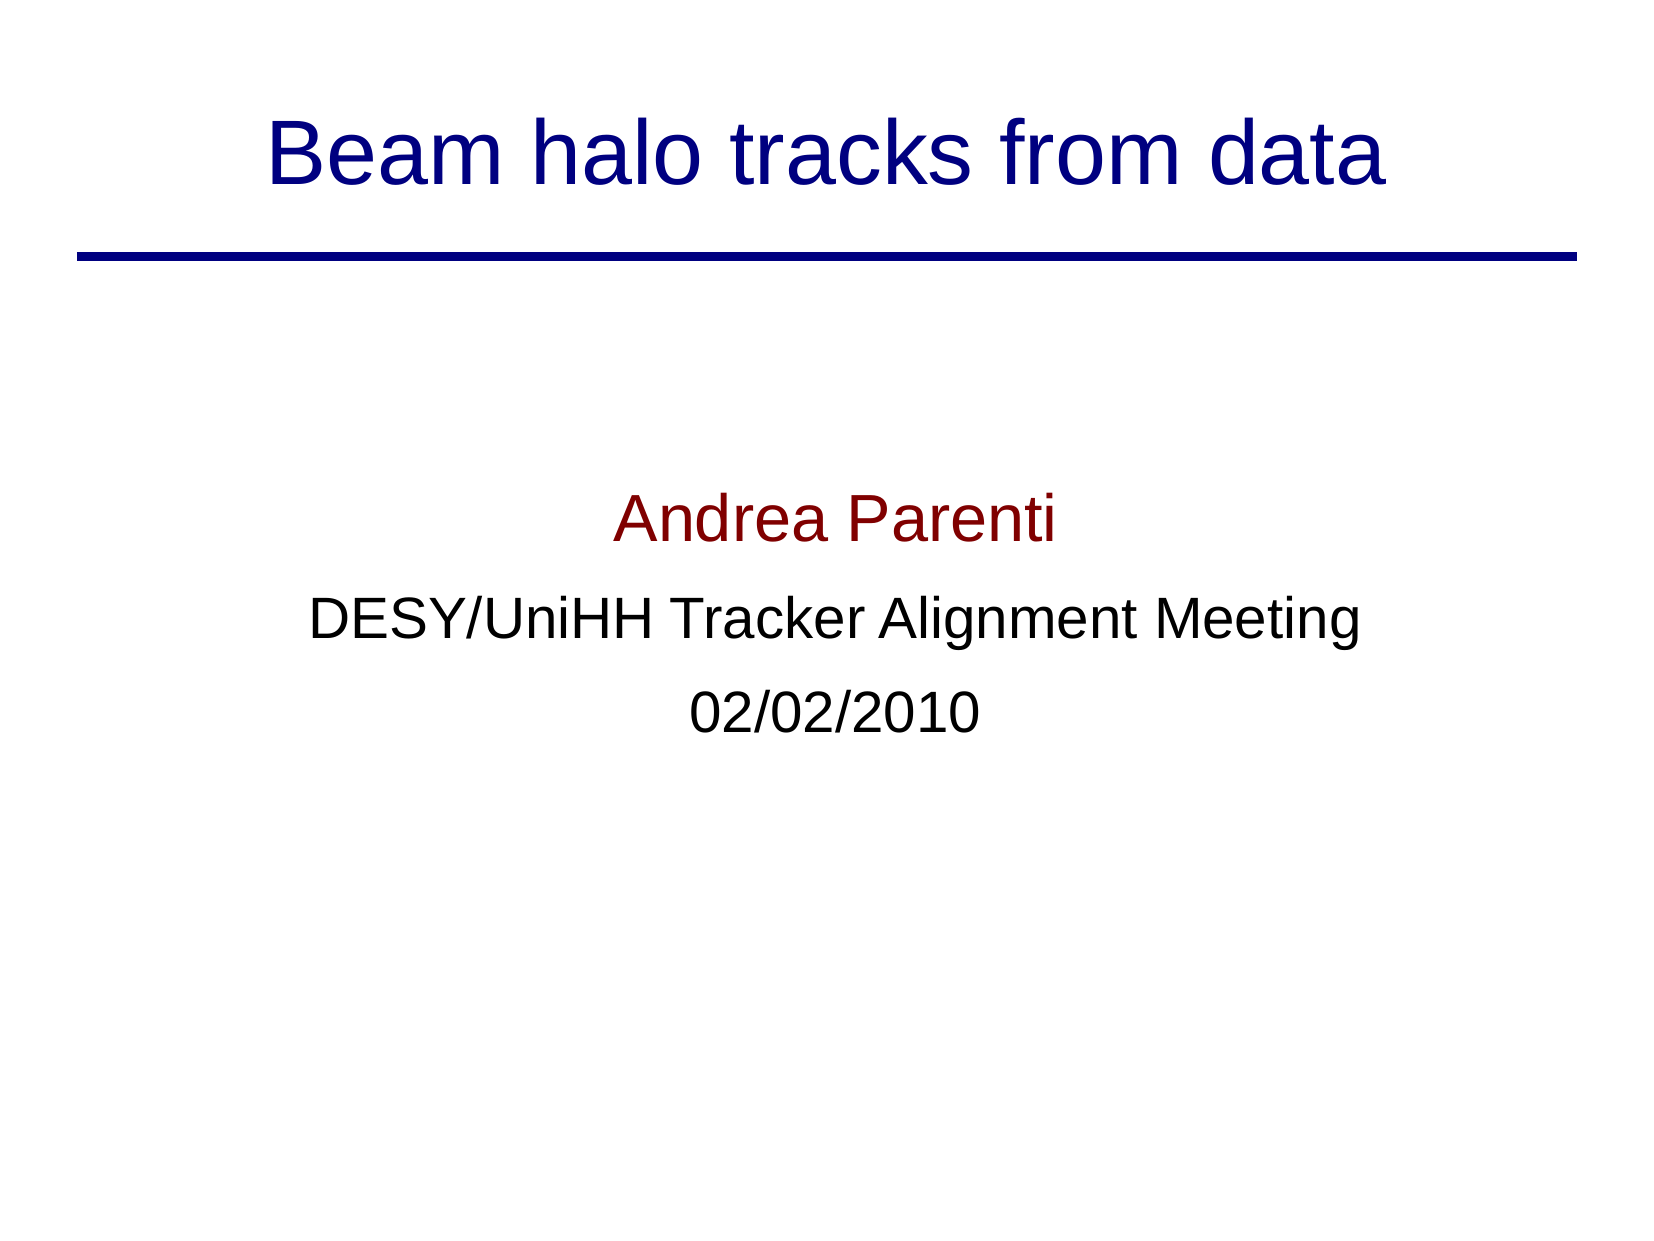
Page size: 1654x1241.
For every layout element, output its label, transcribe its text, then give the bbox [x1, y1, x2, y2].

list Andrea Parenti DESY/UniHH Tracker Alignment Meeting 02/02/2010 [82, 272, 1571, 1077]
title Beam halo tracks from data [82, 56, 1571, 250]
